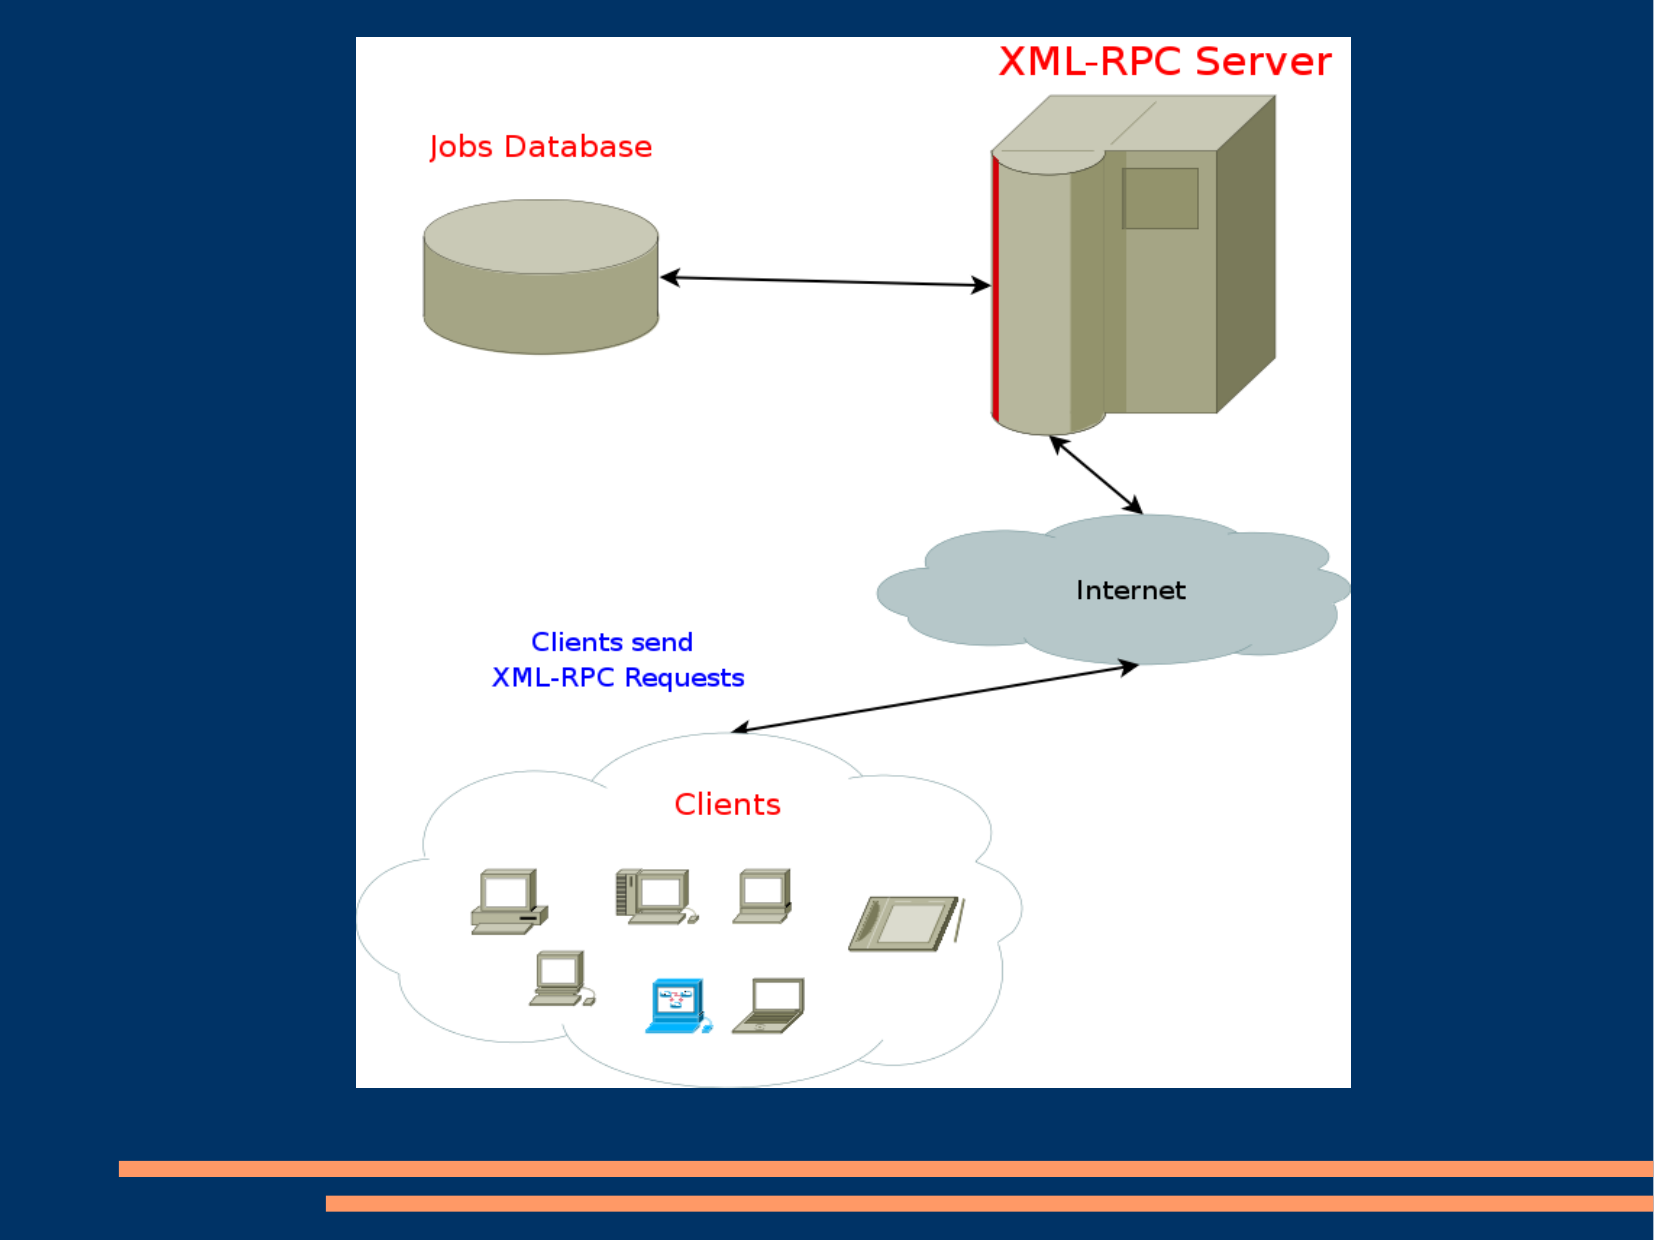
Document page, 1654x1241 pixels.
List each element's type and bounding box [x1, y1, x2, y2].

picture [356, 37, 1351, 1088]
